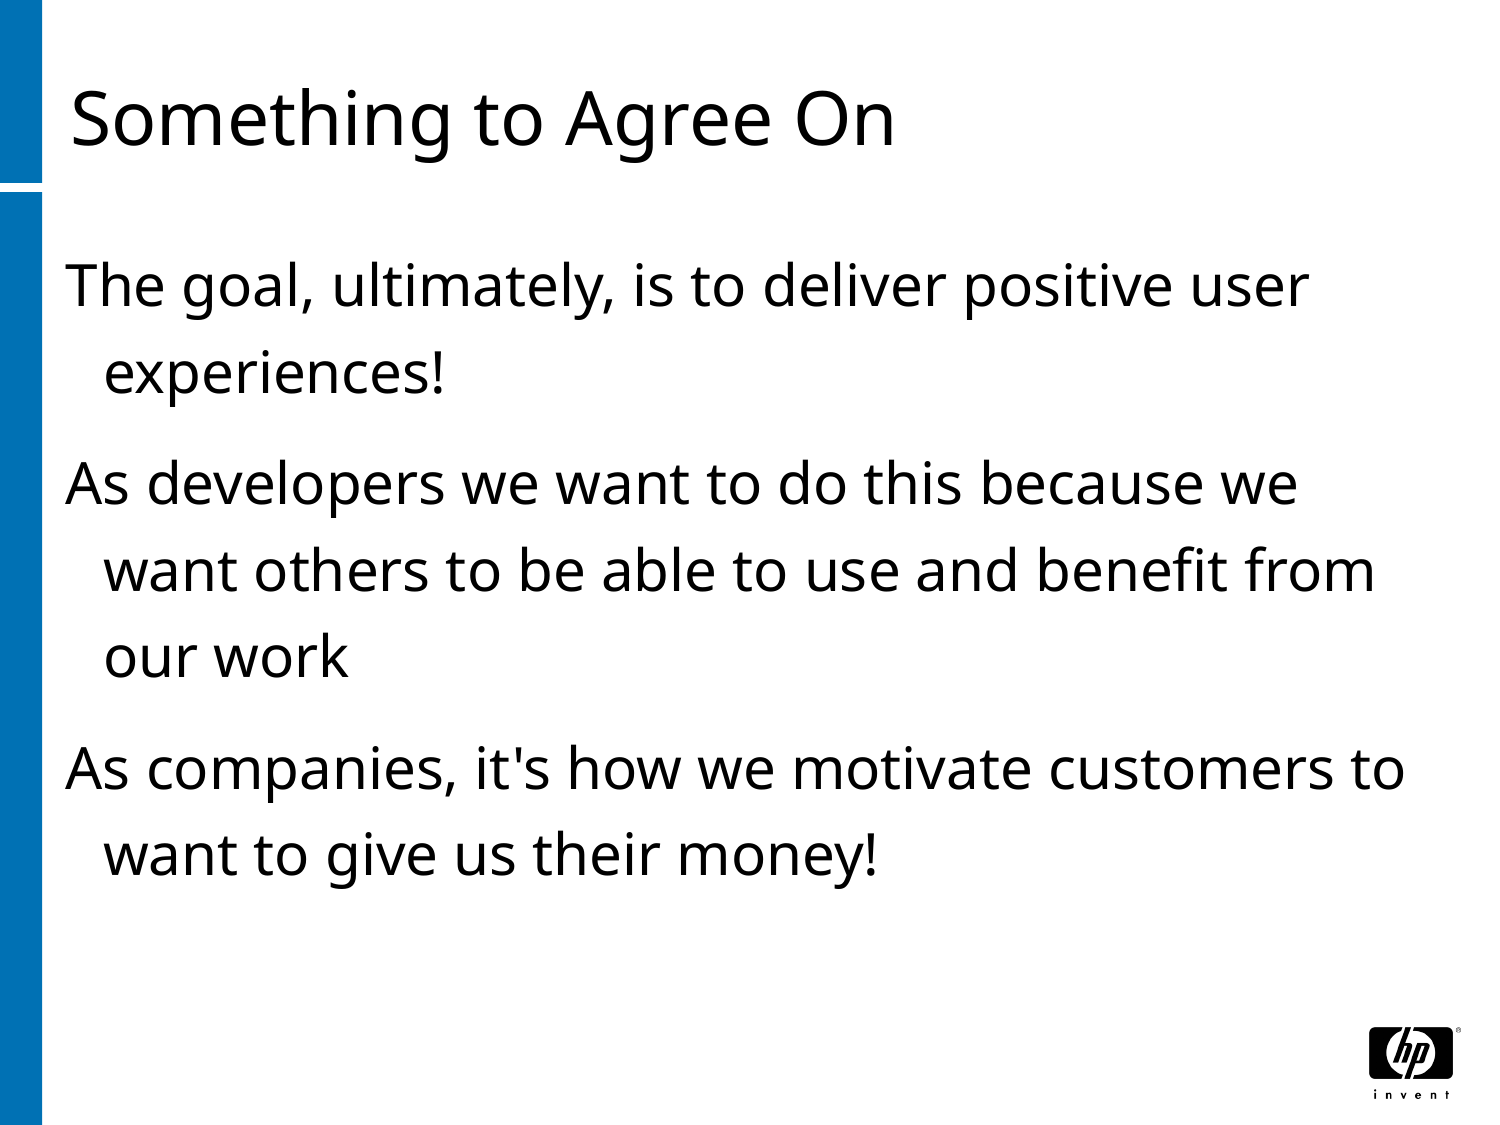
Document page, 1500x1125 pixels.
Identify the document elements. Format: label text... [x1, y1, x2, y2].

picture [1369, 1027, 1461, 1099]
title Something to Agree On [70, 26, 1422, 198]
list The goal, ultimately, is to deliver positive user experiences! As developers we want to do this because we want others to be able to use and benefit from our work As companies, it's how we motivate customers to want to give us their money! [65, 237, 1422, 982]
